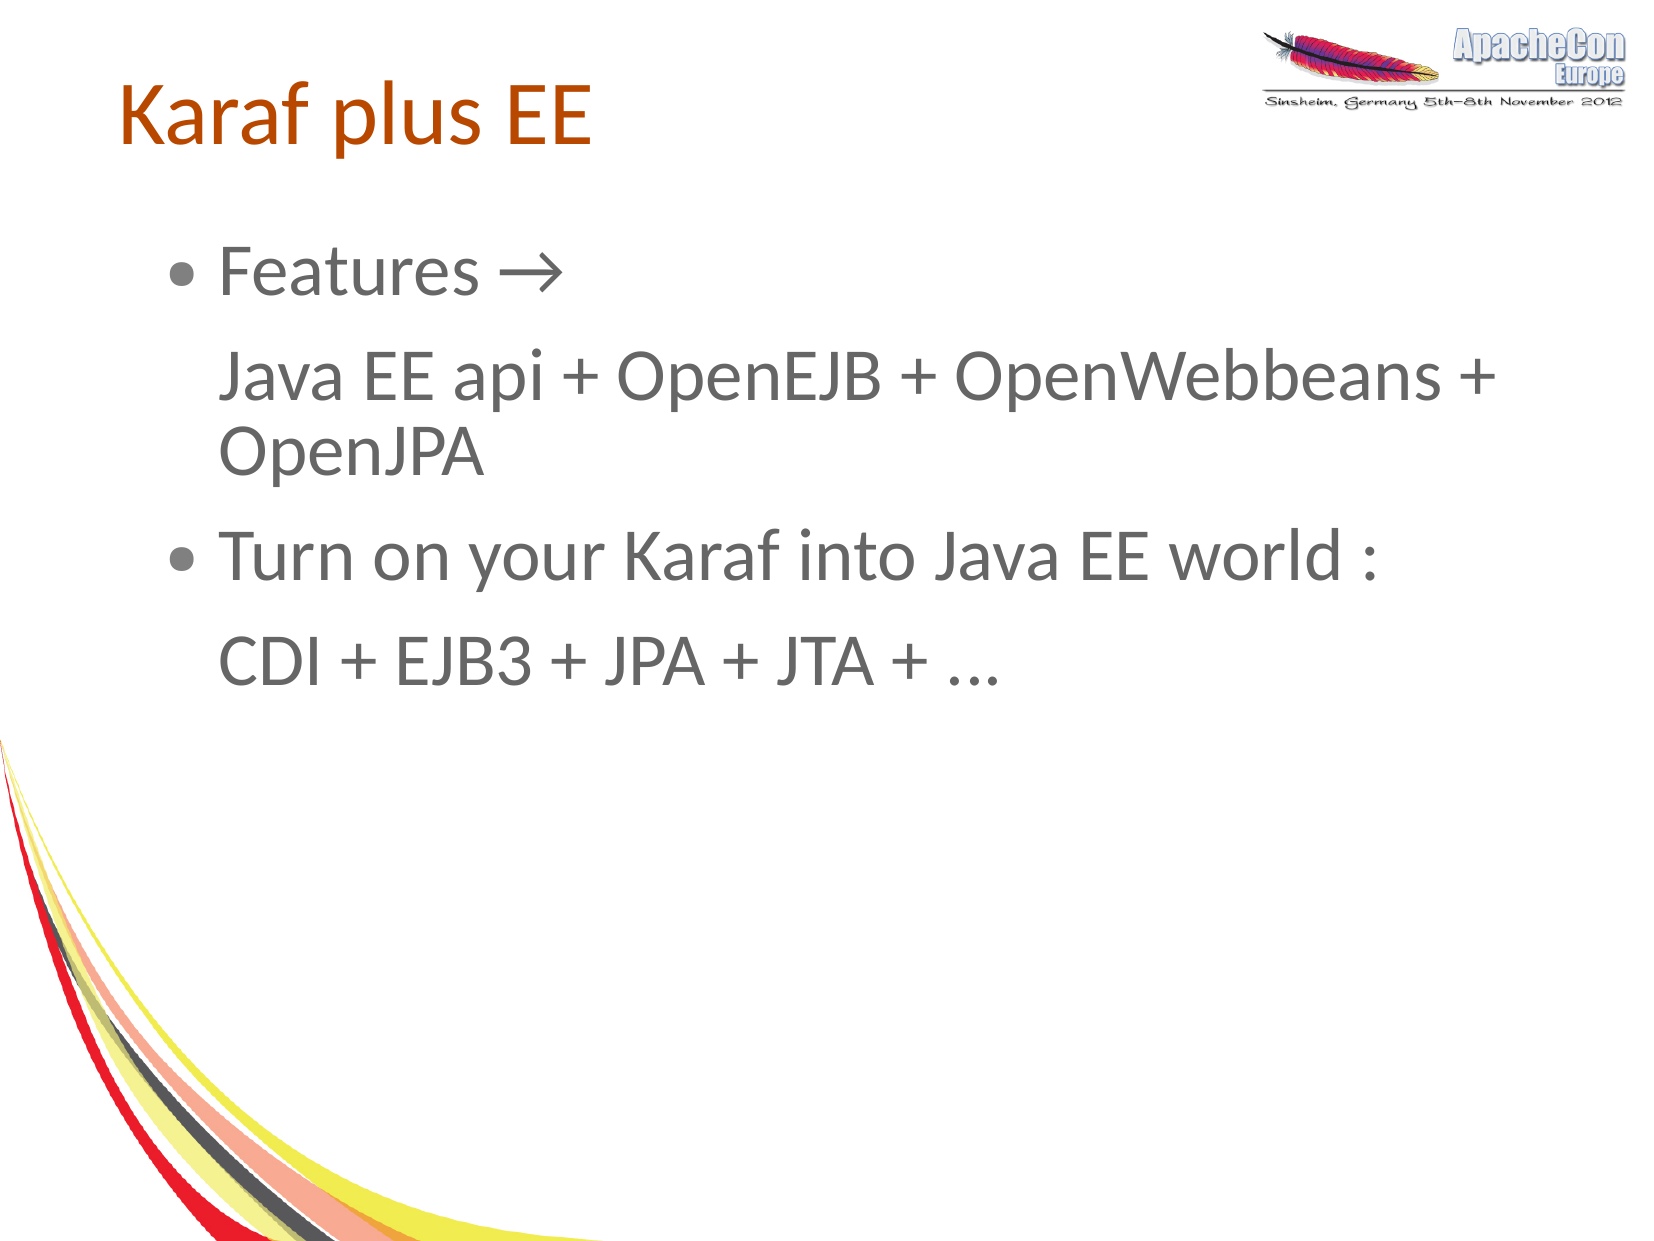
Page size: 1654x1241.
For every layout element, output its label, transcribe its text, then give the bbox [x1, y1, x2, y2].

list Features → Java EE api + OpenEJB + OpenWebbeans + OpenJPA Turn on your Karaf into Java EE world : CDI + EJB3 + JPA + JTA + ... [147, 239, 1506, 945]
picture [0, 0, 1654, 1241]
title Karaf plus EE [59, 65, 1418, 178]
